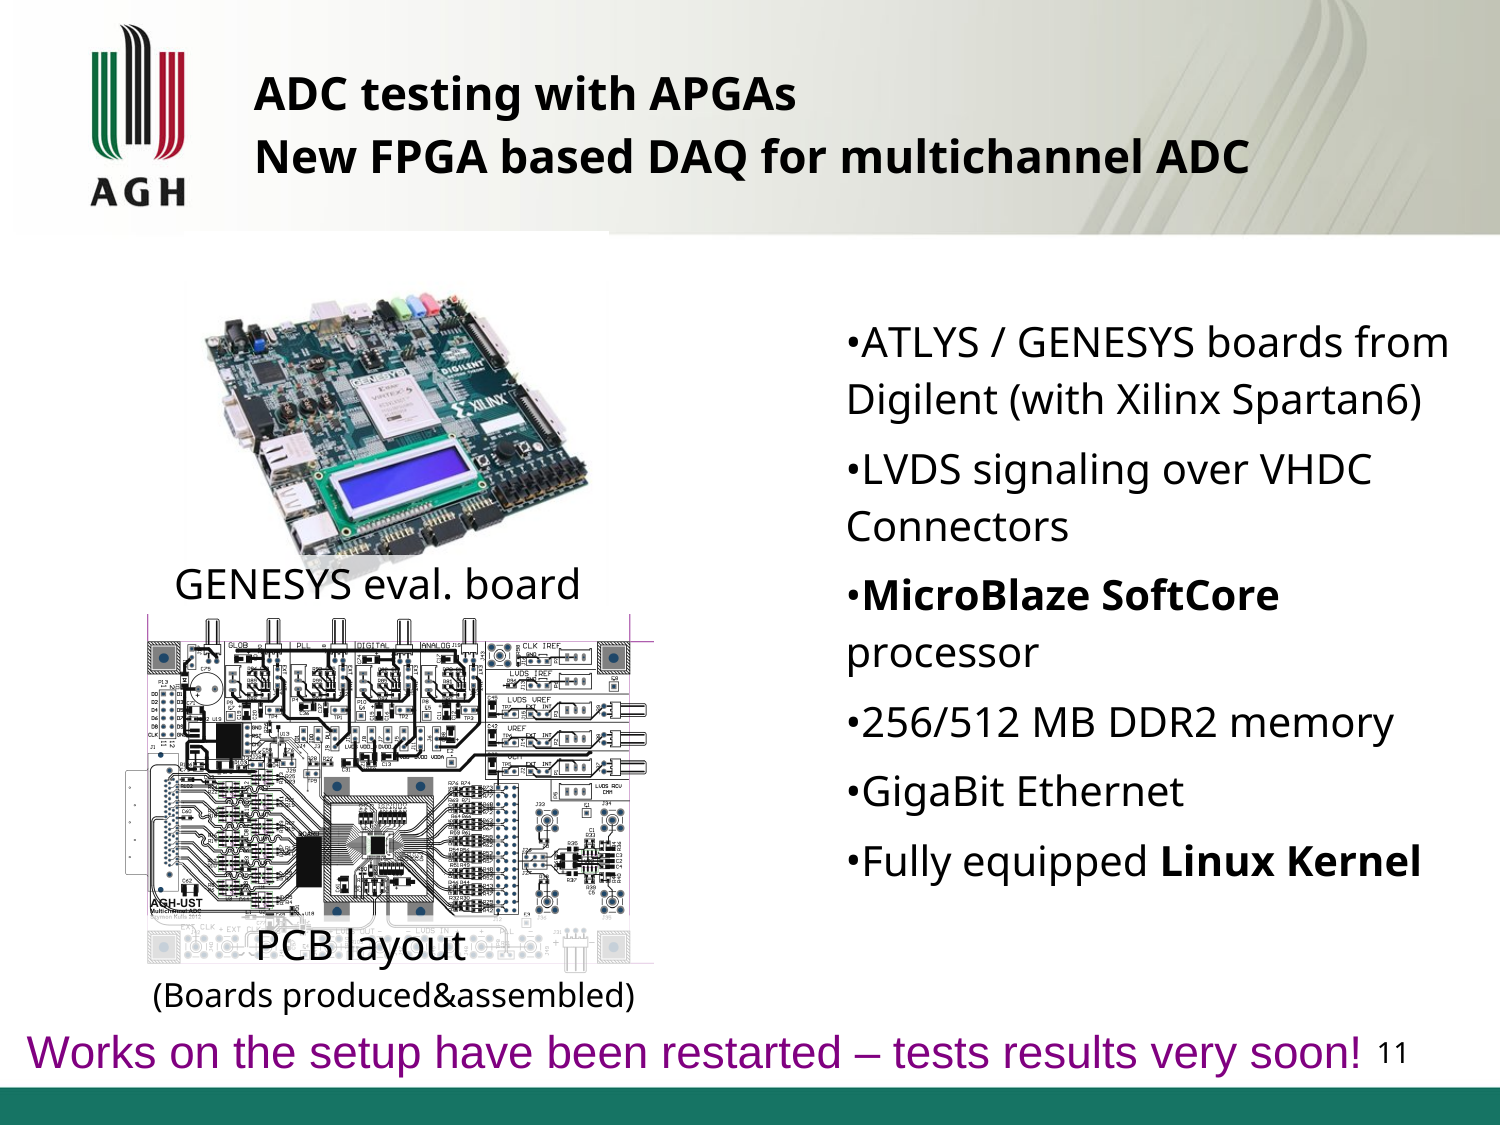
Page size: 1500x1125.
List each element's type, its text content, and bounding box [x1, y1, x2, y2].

list ATLYS / GENESYS boards from Digilent (with Xilinx Spartan6) LVDS signaling over VHDC Connectors MicroBlaze SoftCore processor 256/512 MB DDR2 memory GigaBit Ethernet Fully equipped Linux Kernel [815, 312, 1477, 980]
list PCB layout (Boards produced&assembled) [64, 915, 668, 1007]
list GENESYS eval. board [124, 555, 632, 614]
picture [0, 0, 1500, 1125]
text_box Works on the setup have been restarted – tests results very soon! [11, 1015, 1378, 1086]
title ADC testing with APGAs New FPGA based DAQ for multichannel ADC [253, 72, 1426, 239]
